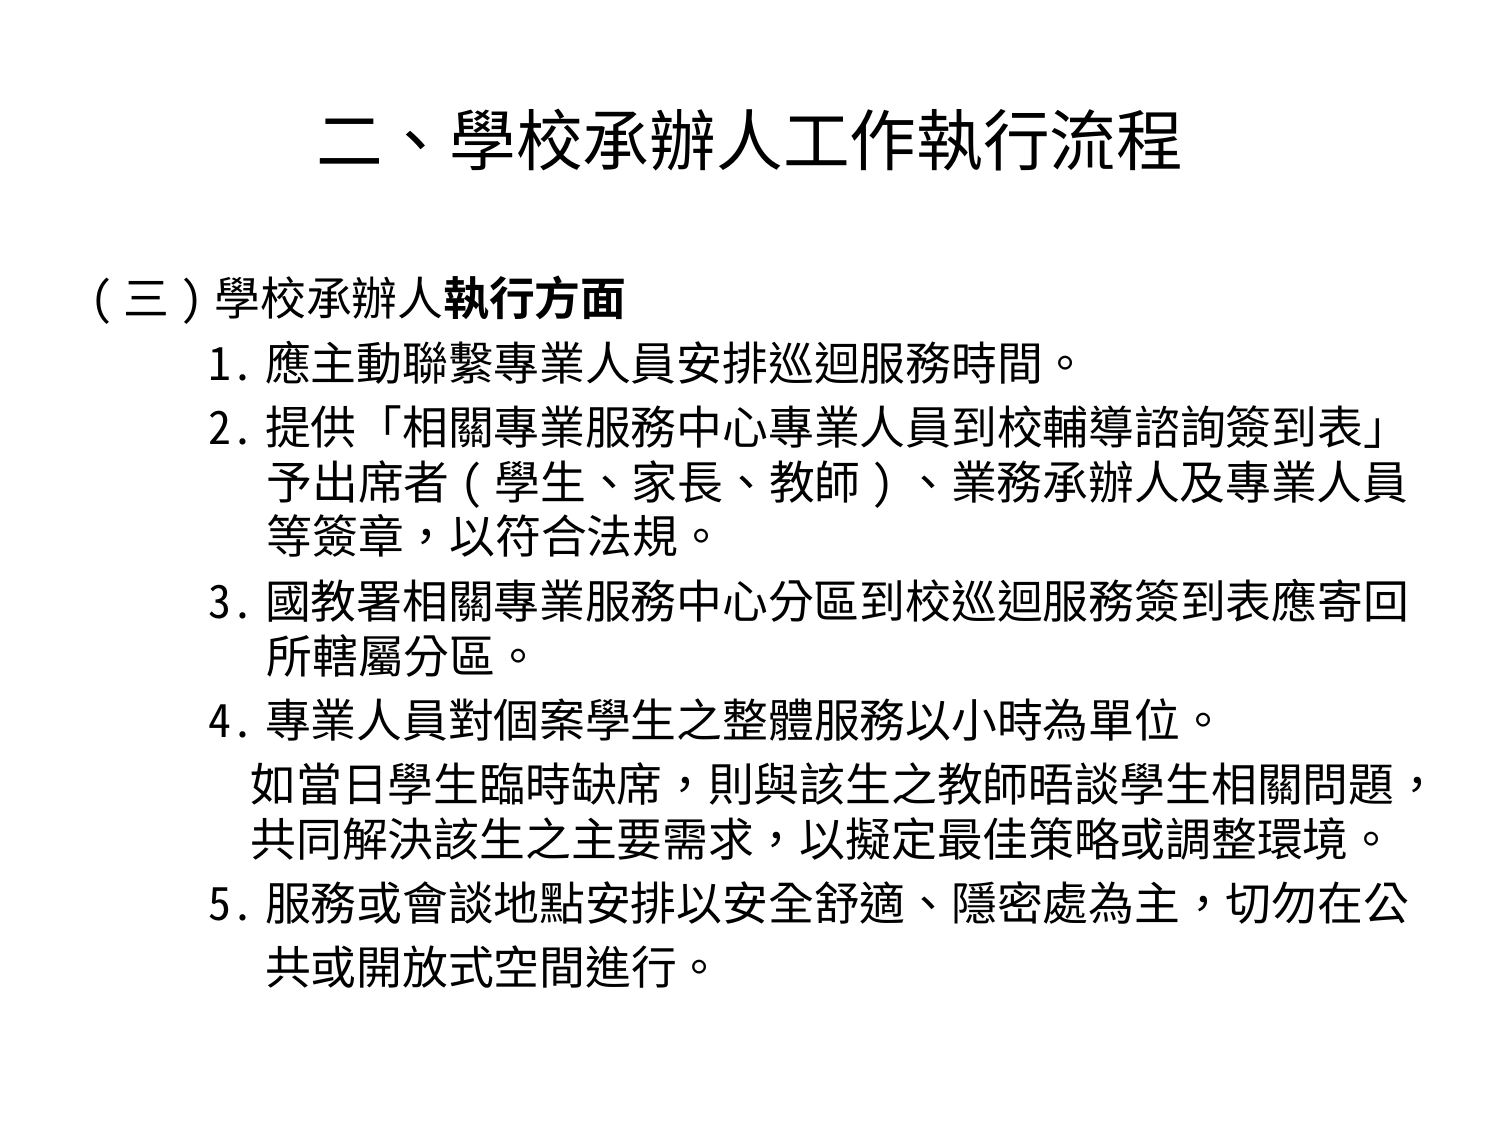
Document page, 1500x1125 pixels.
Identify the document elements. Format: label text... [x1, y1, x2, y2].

list (三)學校承辦人執行方面 1.應主動聯繫專業人員安排巡迴服務時間。 2.提供「相關專業服務中心專業人員到校輔導諮詢簽到表」予出席者(學生、家長、教師)、業務承辦人及專業人員等簽章，以符合法規。 3.國教署相關專業服務中心分區到校巡迴服務簽到表應寄回所轄屬分區。 4.專業人員對個案學生之整體服務以小時為單位。 如當日學生臨時缺席，則與該生之教師晤談學生相關問題，共同解決該生之主要需求，以擬定最佳策略或調整環境。 5.服務或會談地點安排以安全舒適、隱密處為主，切勿在公 共或開放式空間進行。 [75, 262, 1425, 1106]
title 二、學校承辦人工作執行流程 [75, 45, 1425, 233]
